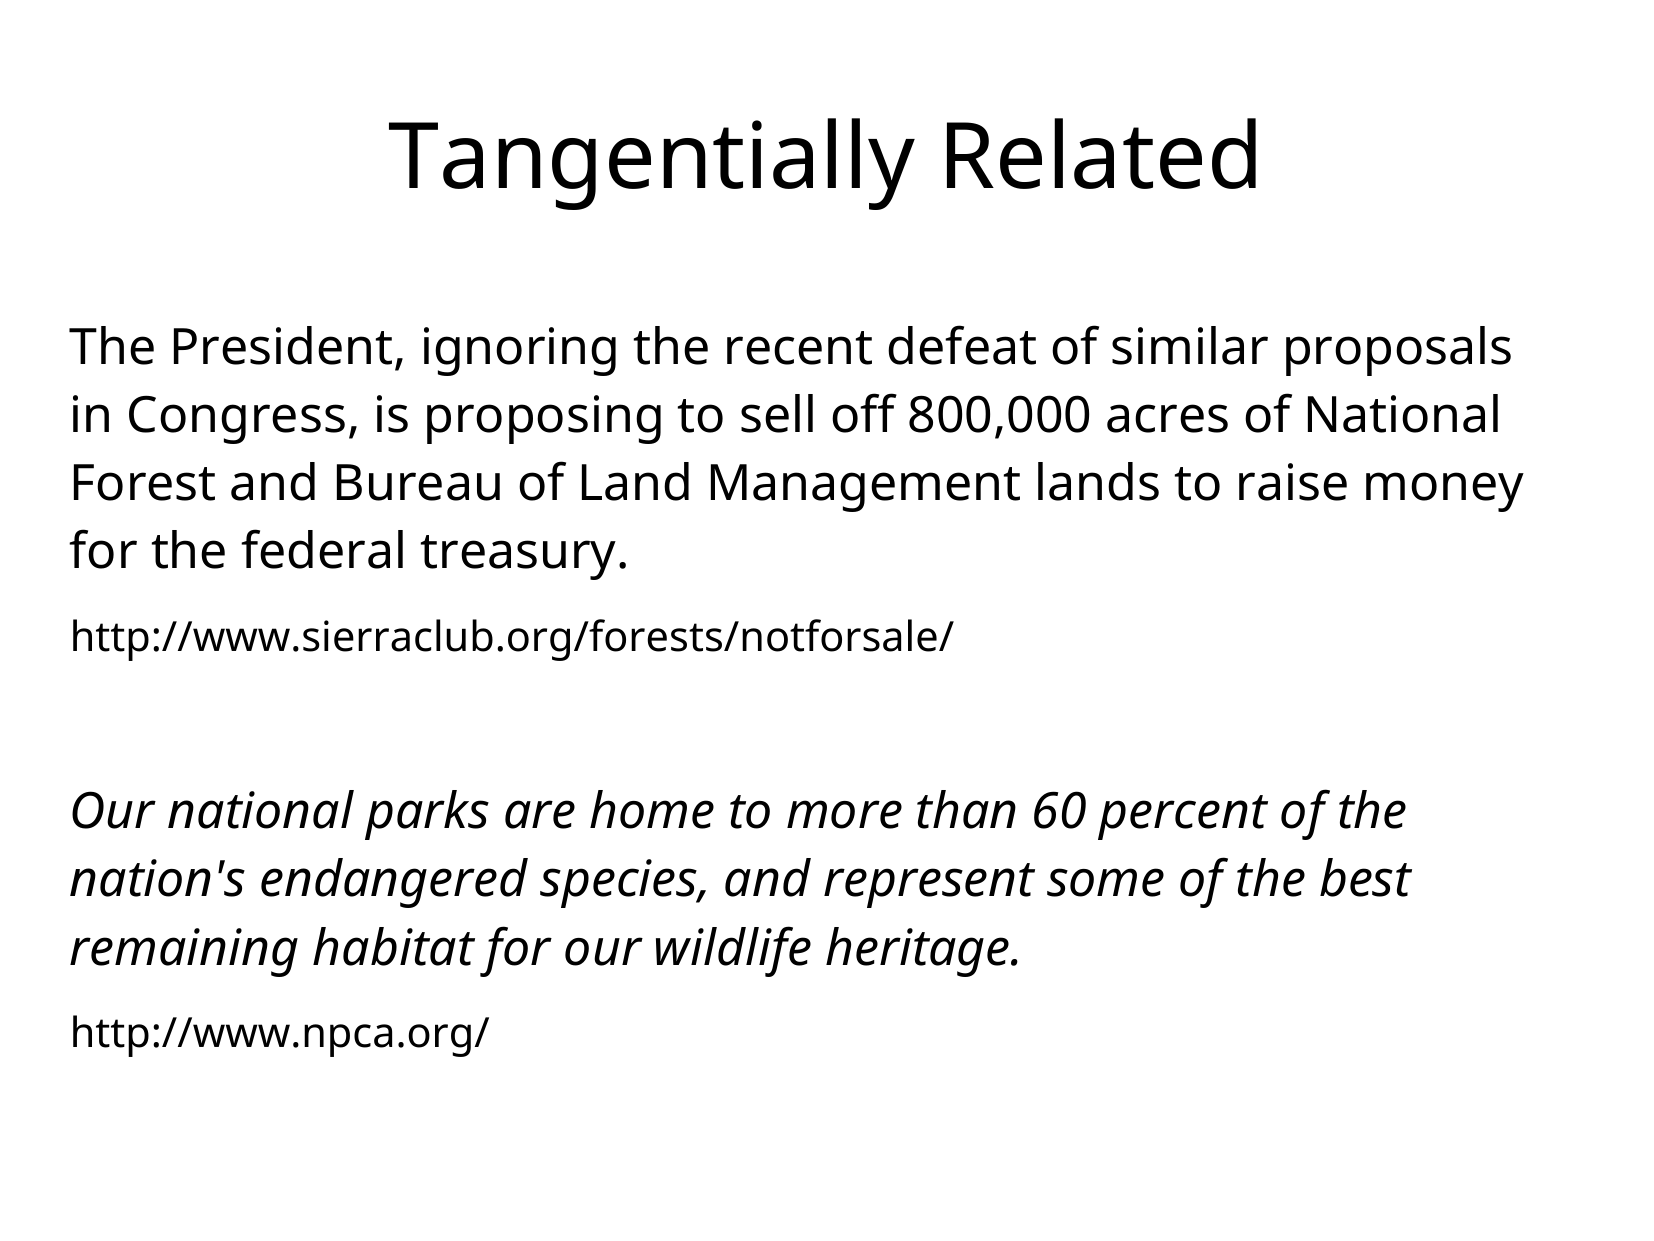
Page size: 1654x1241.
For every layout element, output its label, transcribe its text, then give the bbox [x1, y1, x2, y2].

title Tangentially Related [82, 49, 1571, 257]
text_box The President, ignoring the recent defeat of similar proposals in Congress, is proposing to sell off 800,000 acres of National Forest and Bureau of Land Management lands to raise money for the federal treasury. http://www.sierraclub.org/forests/notforsale/ Our national parks are home to more than 60 percent of the nation's endangered species, and represent some of the best remaining habitat for our wildlife heritage. http://www.npca.org/ [55, 303, 1585, 1068]
